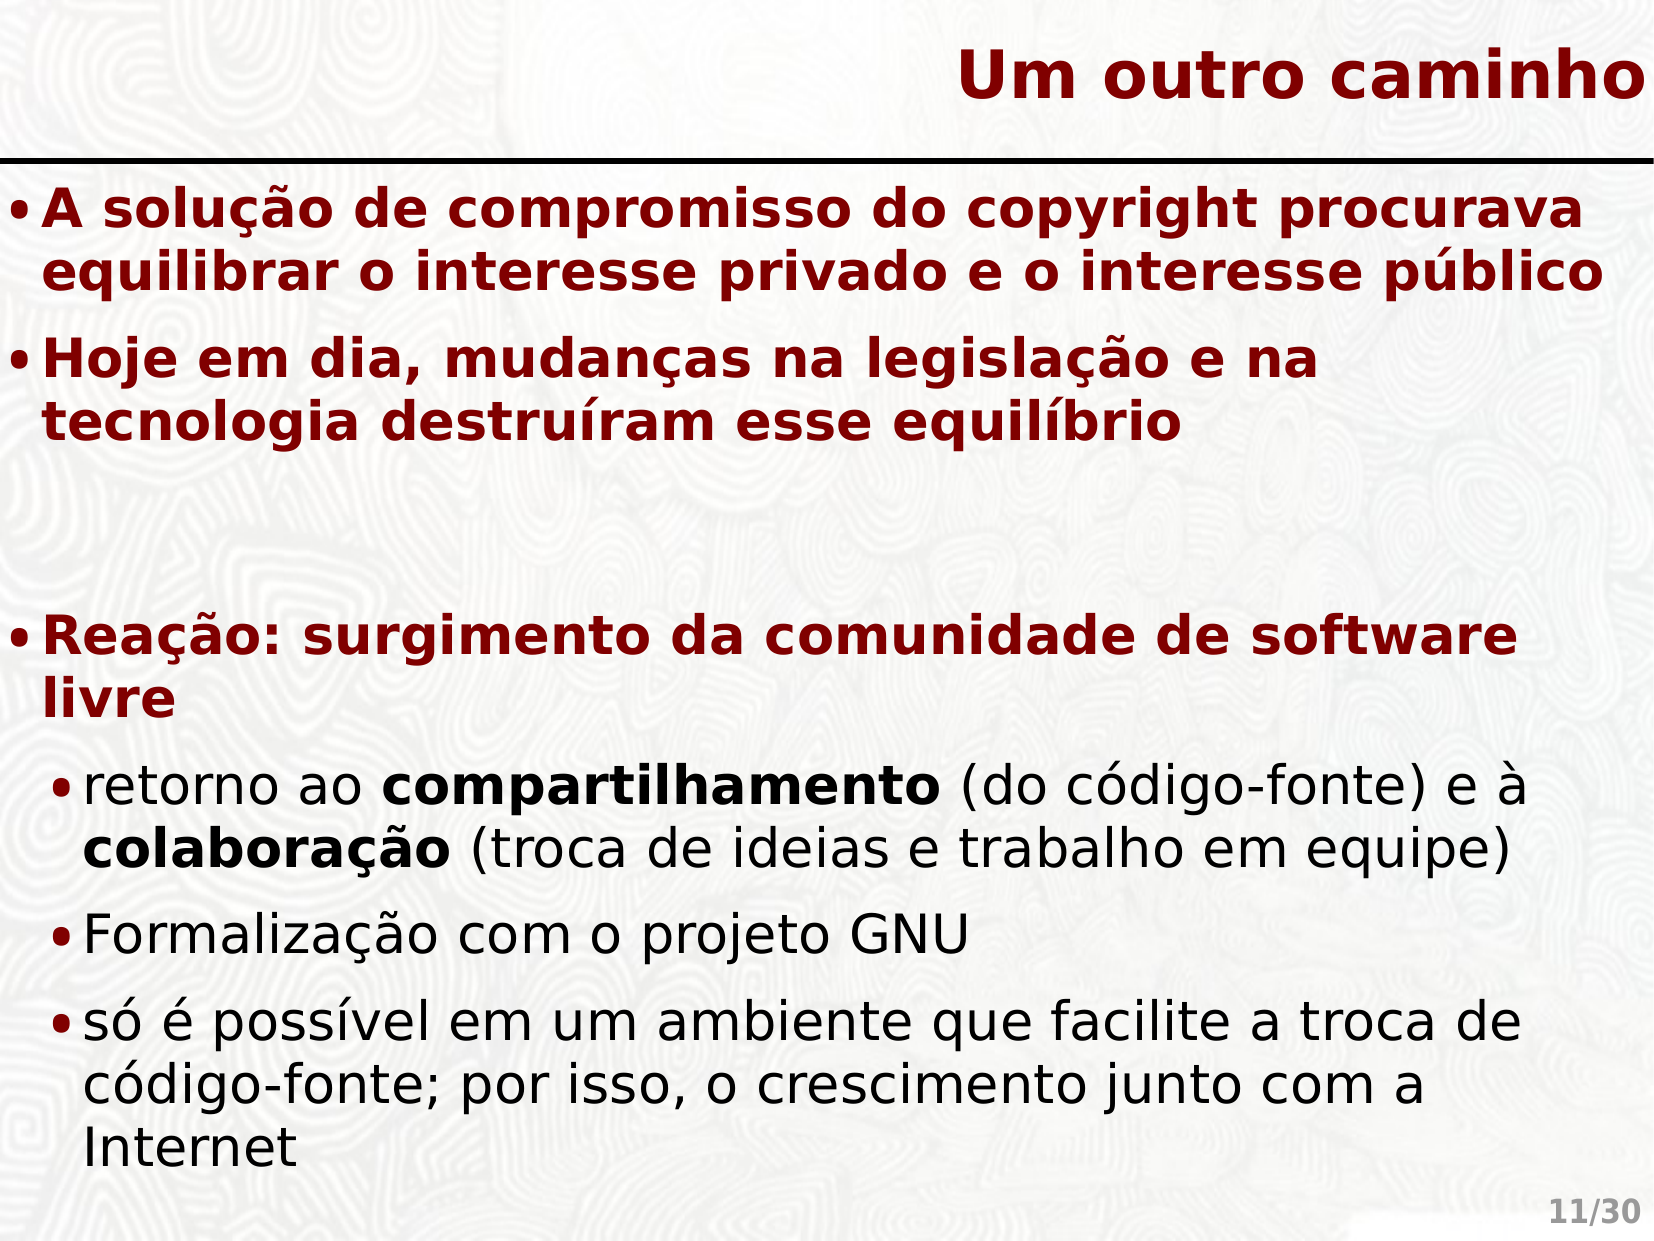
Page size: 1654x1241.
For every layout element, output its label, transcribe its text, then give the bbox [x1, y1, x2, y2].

picture [0, 0, 1654, 158]
picture [0, 164, 1654, 1241]
title Um outro caminho [602, 0, 1648, 153]
list A solução de compromisso do copyright procurava equilibrar o interesse privado e o interesse público Hoje em dia, mudanças na legislação e na tecnologia destruíram esse equilíbrio Reação: surgimento da comunidade de software livre retorno ao compartilhamento (do código-fonte) e à colaboração (troca de ideias e trabalho em equipe) Formalização com o projeto GNU só é possível em um ambiente que facilite a troca de código-fonte; por isso, o crescimento junto com a Internet [5, 177, 1654, 1229]
